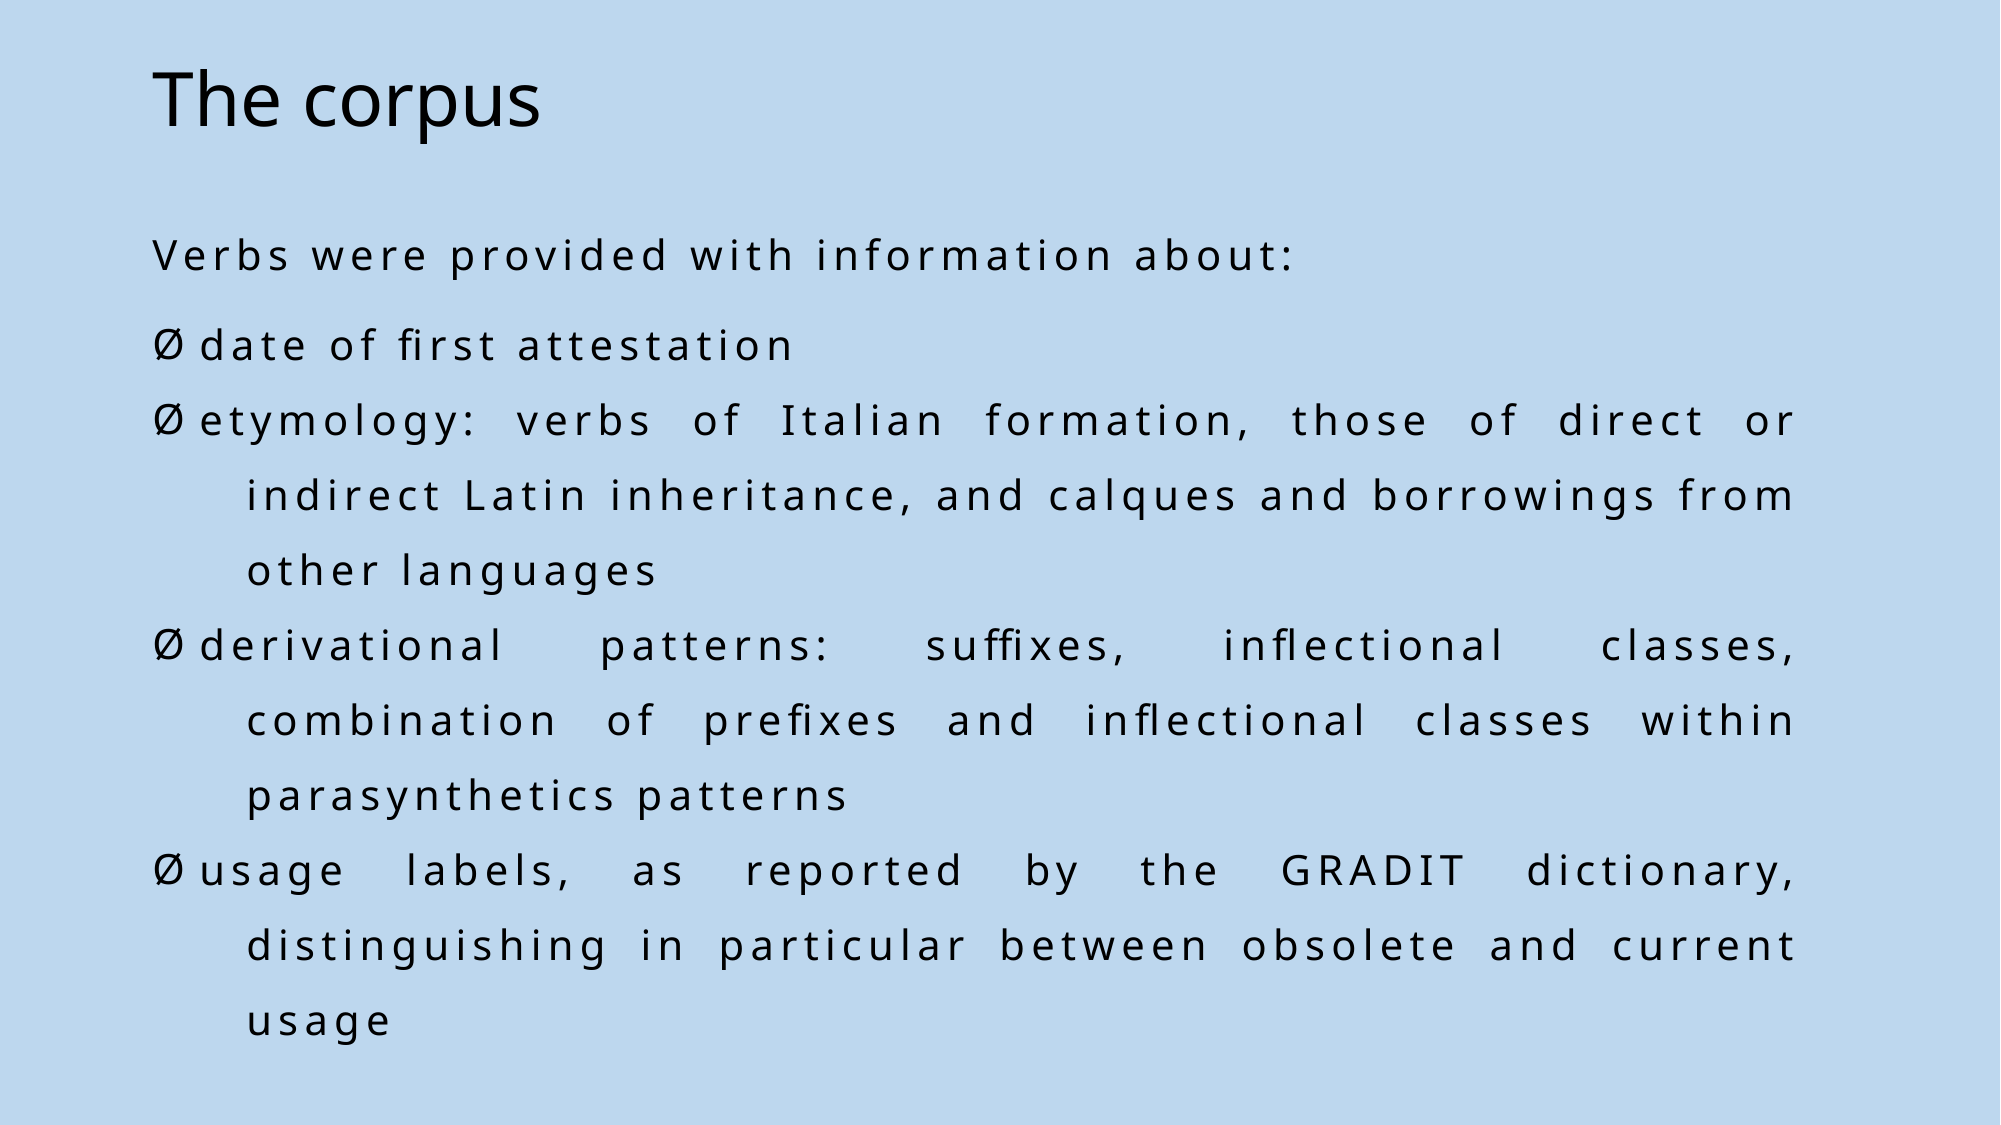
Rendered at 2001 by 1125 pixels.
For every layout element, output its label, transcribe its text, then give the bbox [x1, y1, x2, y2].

text_box Verbs were provided with information about: date of first attestation etymology: verbs of Italian formation, those of direct or indirect Latin inheritance, and calques and borrowings from other languages derivational patterns: suffixes, inflectional classes, combination of prefixes and inflectional classes within parasynthetics patterns usage labels, as reported by the GRADIT dictionary, distinguishing in particular between obsolete and current usage [137, 145, 1844, 1071]
text_box The corpus [137, 54, 1863, 272]
